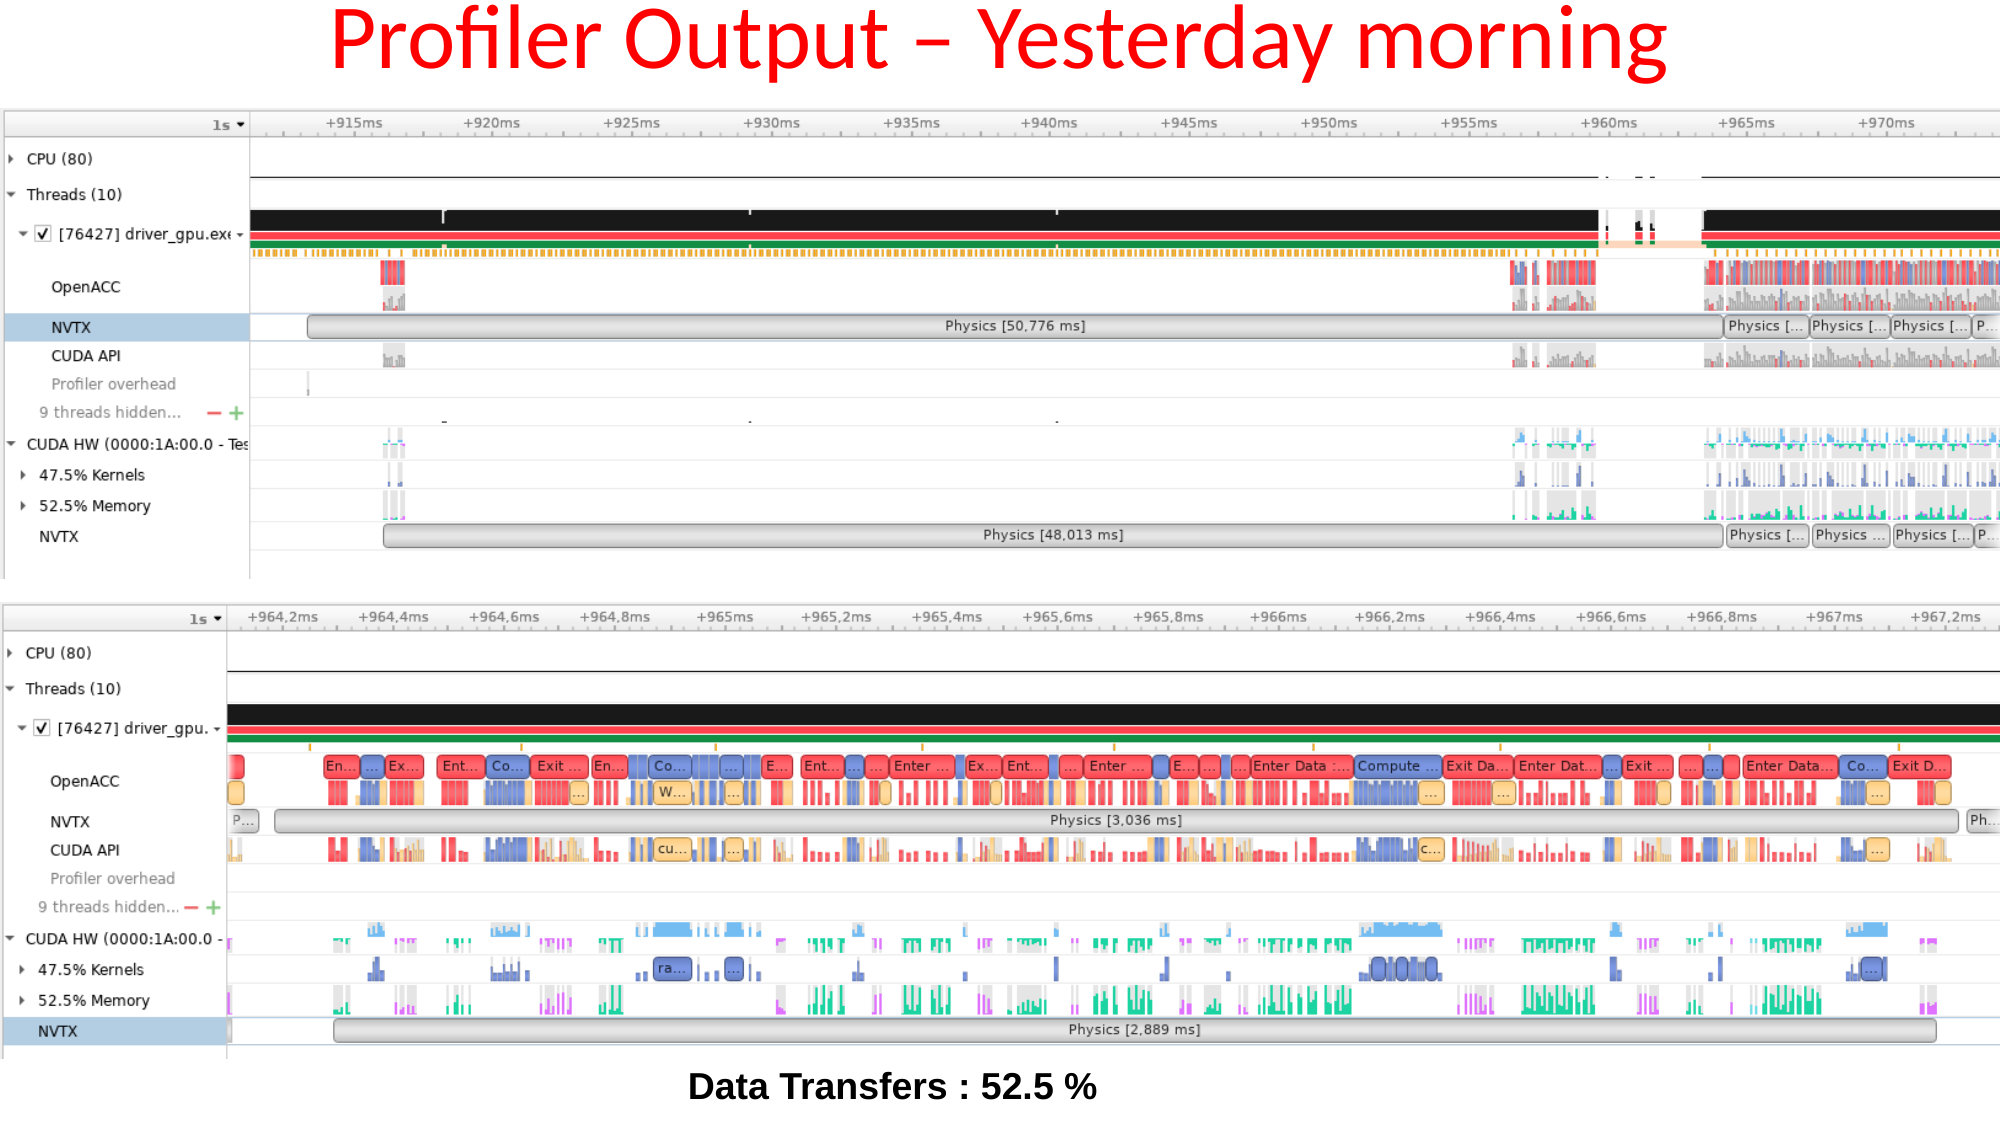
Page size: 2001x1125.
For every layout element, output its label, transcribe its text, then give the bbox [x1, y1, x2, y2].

title Profiler Output – Yesterday morning [0, 0, 2000, 95]
picture [0, 602, 2000, 1059]
picture [0, 108, 2000, 579]
text_box Data Transfers : 52.5 % [673, 1058, 1146, 1125]
